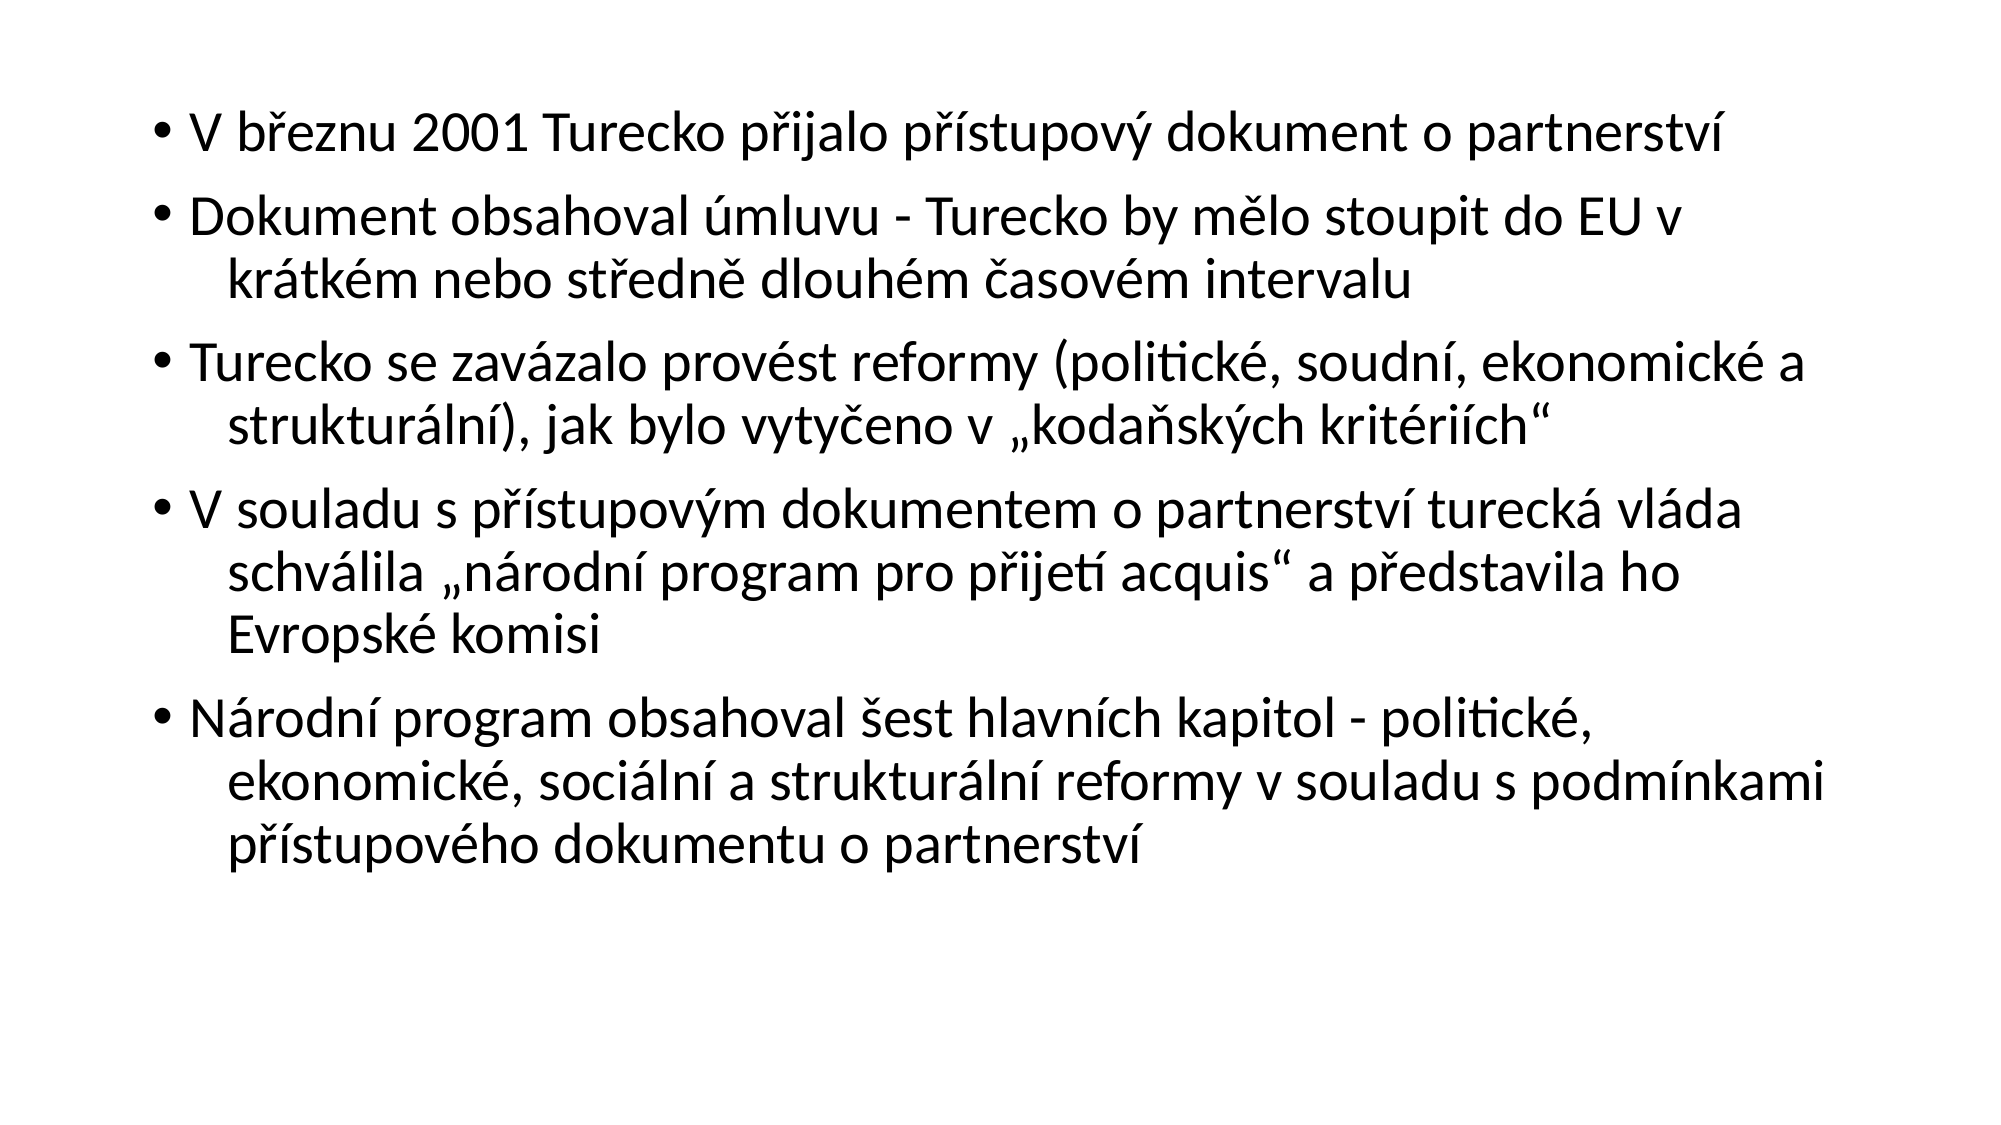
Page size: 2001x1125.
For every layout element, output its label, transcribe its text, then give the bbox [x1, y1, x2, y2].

list V březnu 2001 Turecko přijalo přístupový dokument o partnerství Dokument obsahoval úmluvu - Turecko by mělo stoupit do EU v krátkém nebo středně dlouhém časovém intervalu Turecko se zavázalo provést reformy (politické, soudní, ekonomické a strukturální), jak bylo vytyčeno v „kodaňských kritériích“ V souladu s přístupovým dokumentem o partnerství turecká vláda schválila „národní program pro přijetí acquis“ a představila ho Evropské komisi Národní program obsahoval šest hlavních kapitol - politické, ekonomické, sociální a strukturální reformy v souladu s podmínkami přístupového dokumentu o partnerství [137, 93, 1863, 1125]
